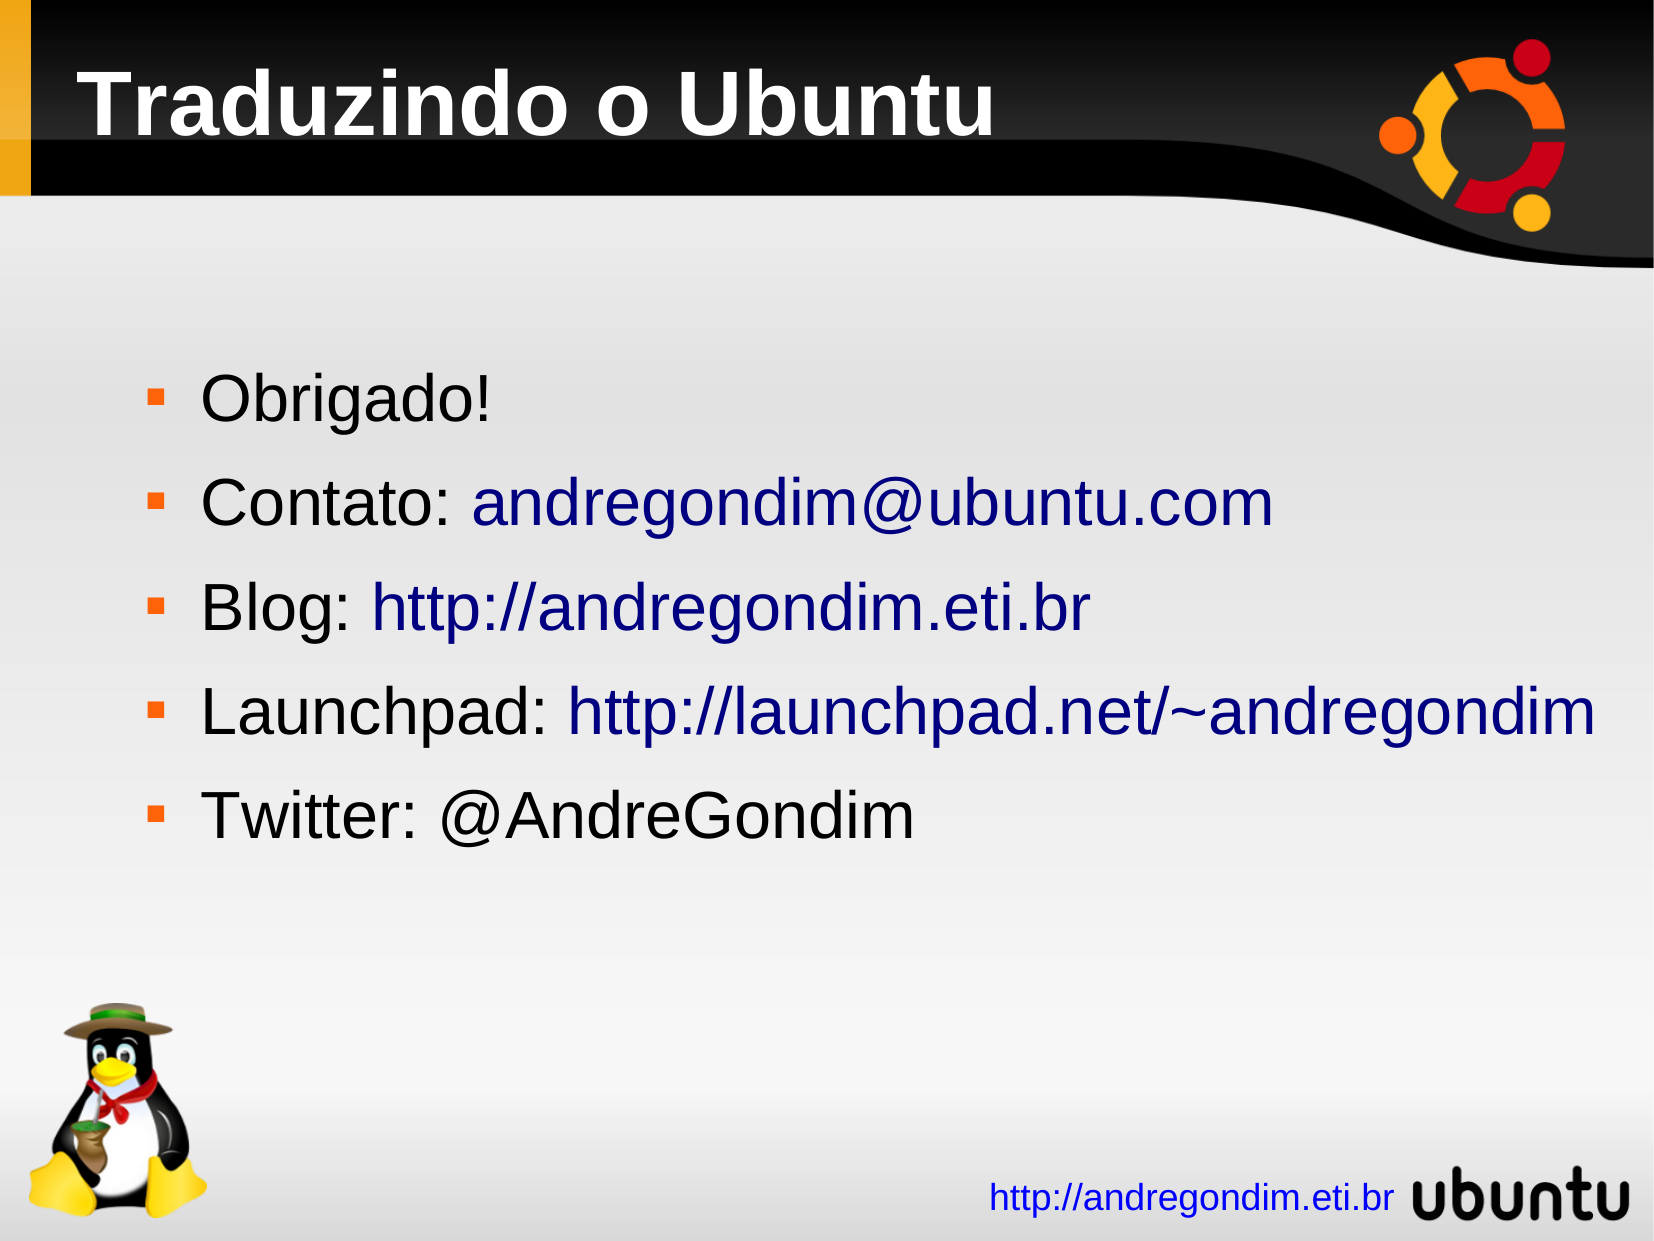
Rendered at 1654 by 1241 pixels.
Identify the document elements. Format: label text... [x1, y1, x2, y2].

title Traduzindo o Ubuntu [76, 7, 1565, 200]
picture [0, 0, 1654, 1241]
list Obrigado! Contato: andregondim@ubuntu.com Blog: http://andregondim.eti.br Launchpad: http://launchpad.net/~andregondim Twitter: @AndreGondim [129, 361, 1619, 928]
